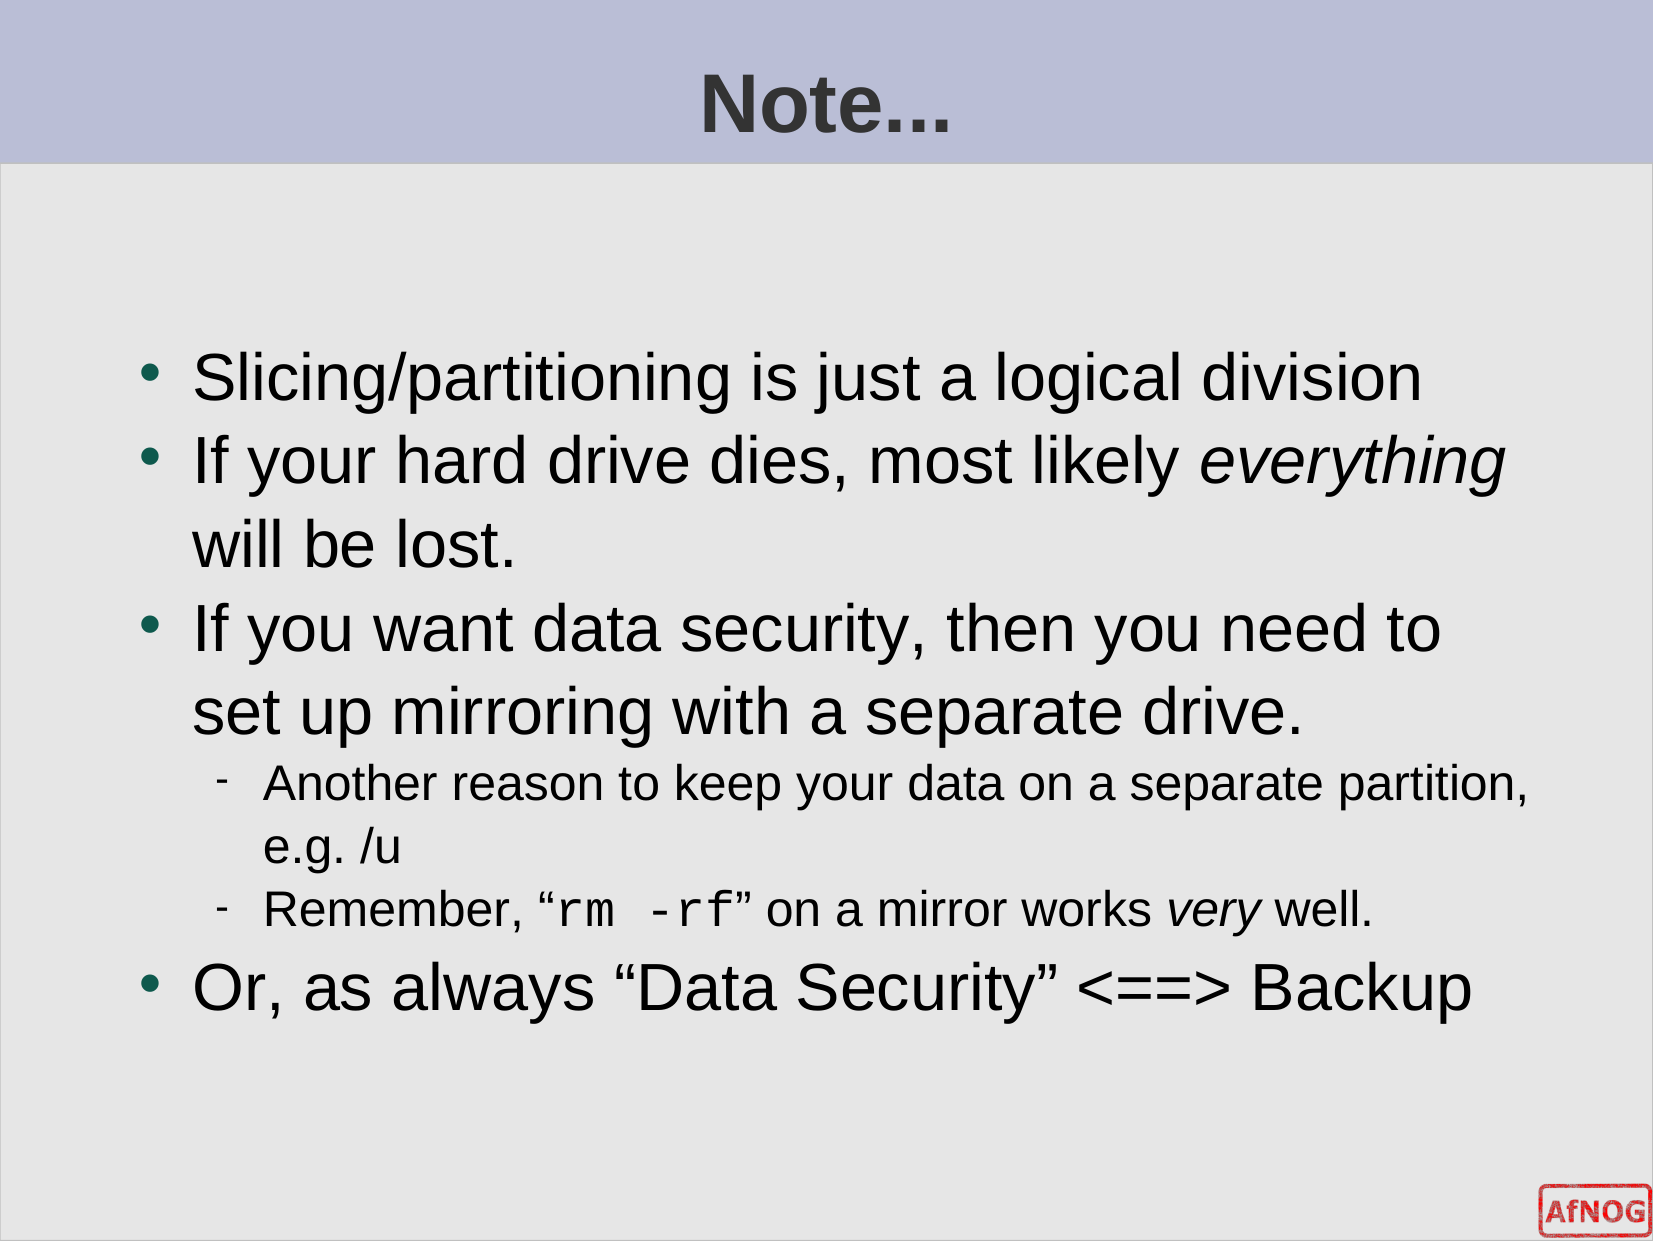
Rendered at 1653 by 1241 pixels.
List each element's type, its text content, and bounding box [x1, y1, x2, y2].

title Note... [0, 0, 1653, 208]
picture [1537, 1182, 1653, 1241]
list Slicing/partitioning is just a logical division If your hard drive dies, most likely everything will be lost. If you want data security, then you need to set up mirroring with a separate drive. Another reason to keep your data on a separate partition, e.g. /u Remember, “rm -rf” on a mirror works very well. Or, as always “Data Security” <==> Backup [121, 344, 1534, 1127]
